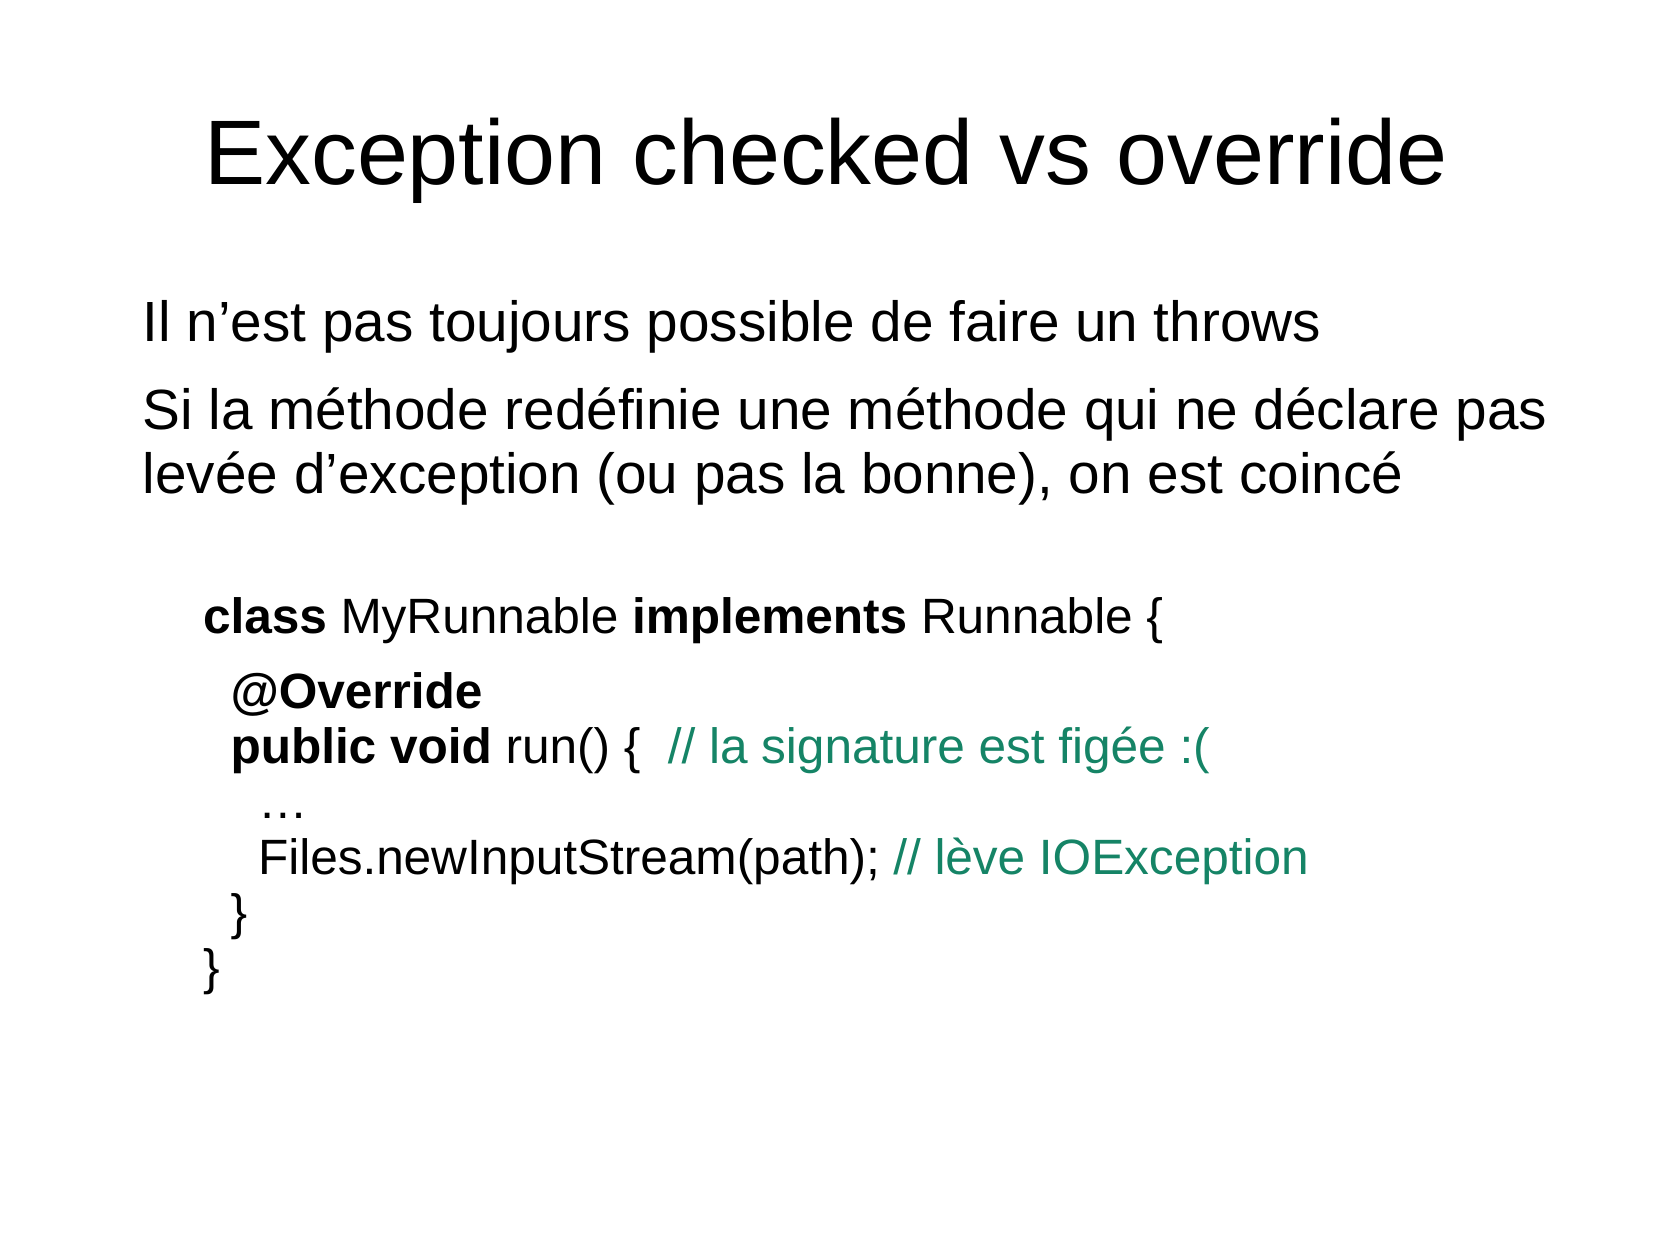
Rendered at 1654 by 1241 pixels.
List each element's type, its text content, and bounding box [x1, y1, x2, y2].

list Il n’est pas toujours possible de faire un throws Si la méthode redéfinie une méthode qui ne déclare pas levée d’exception (ou pas la bonne), on est coincé class MyRunnable implements Runnable { @Override public void run() { // la signature est figée :( … Files.newInputStream(path); // lève IOException } } [82, 290, 1571, 1010]
title Exception checked vs override [82, 49, 1571, 257]
